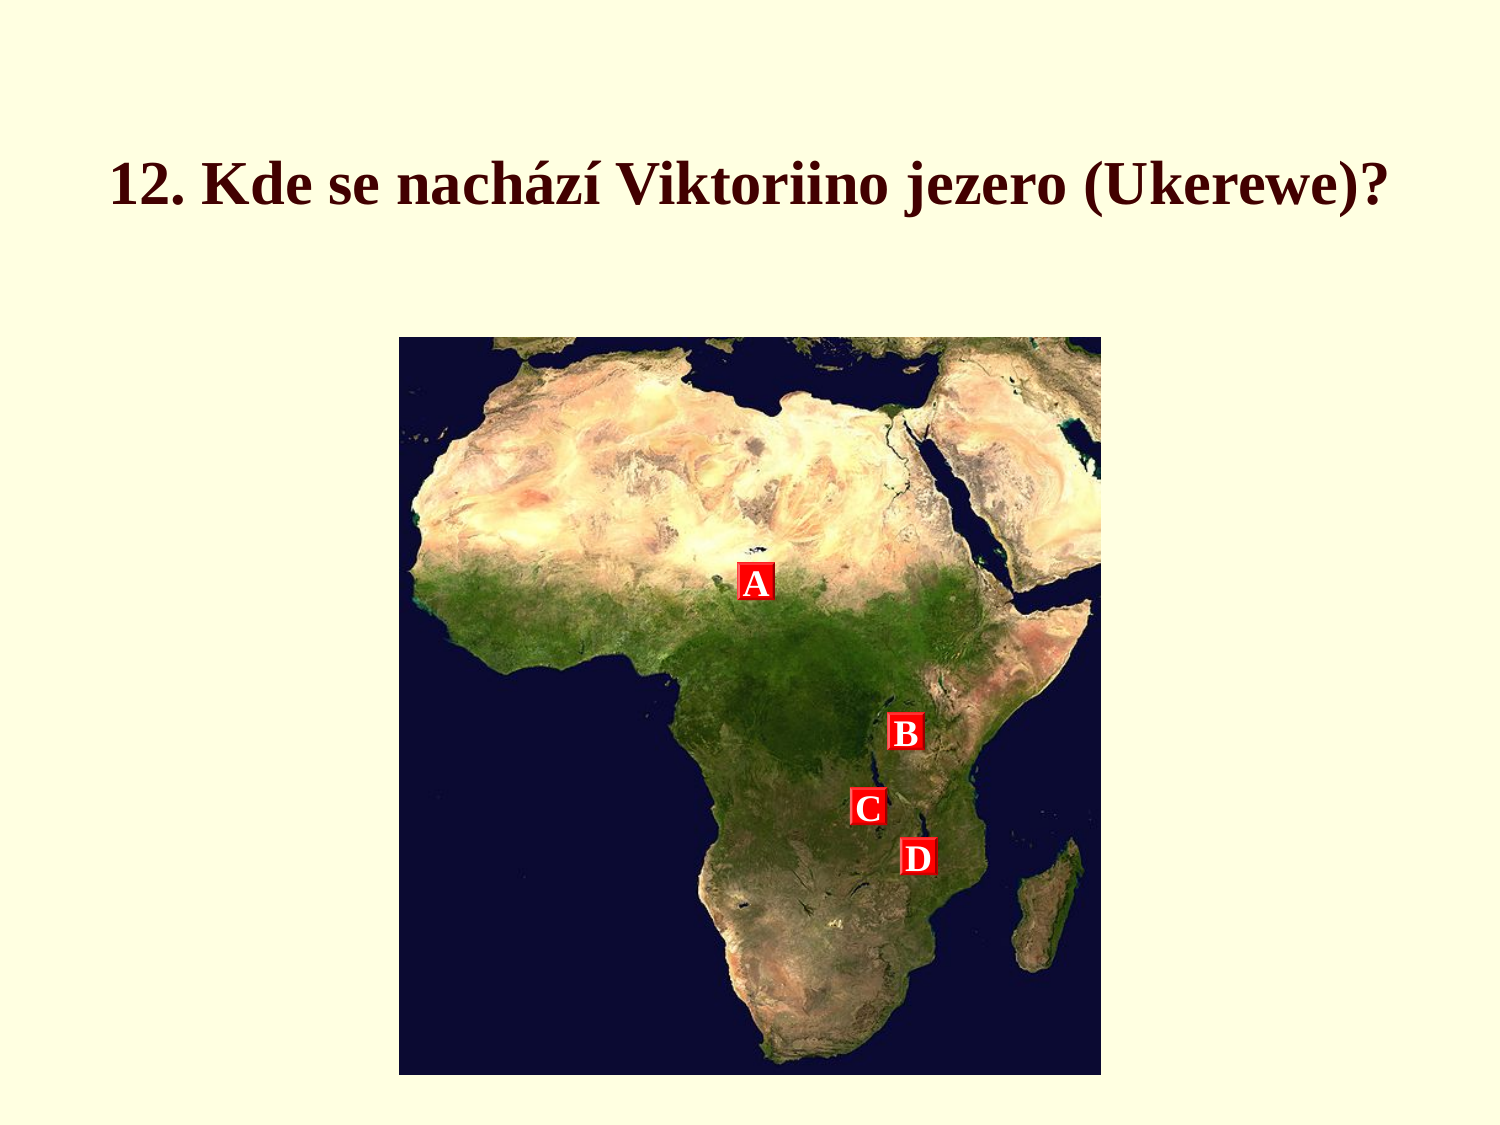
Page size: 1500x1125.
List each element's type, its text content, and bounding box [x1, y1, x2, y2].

text_box [399, 337, 1101, 1076]
text_box B [890, 715, 922, 747]
text_box D [903, 840, 935, 872]
text_box A [740, 565, 772, 597]
title 12. Kde se nachází Viktoriino jezero (Ukerewe)? [0, 135, 1500, 225]
text_box C [853, 790, 885, 822]
